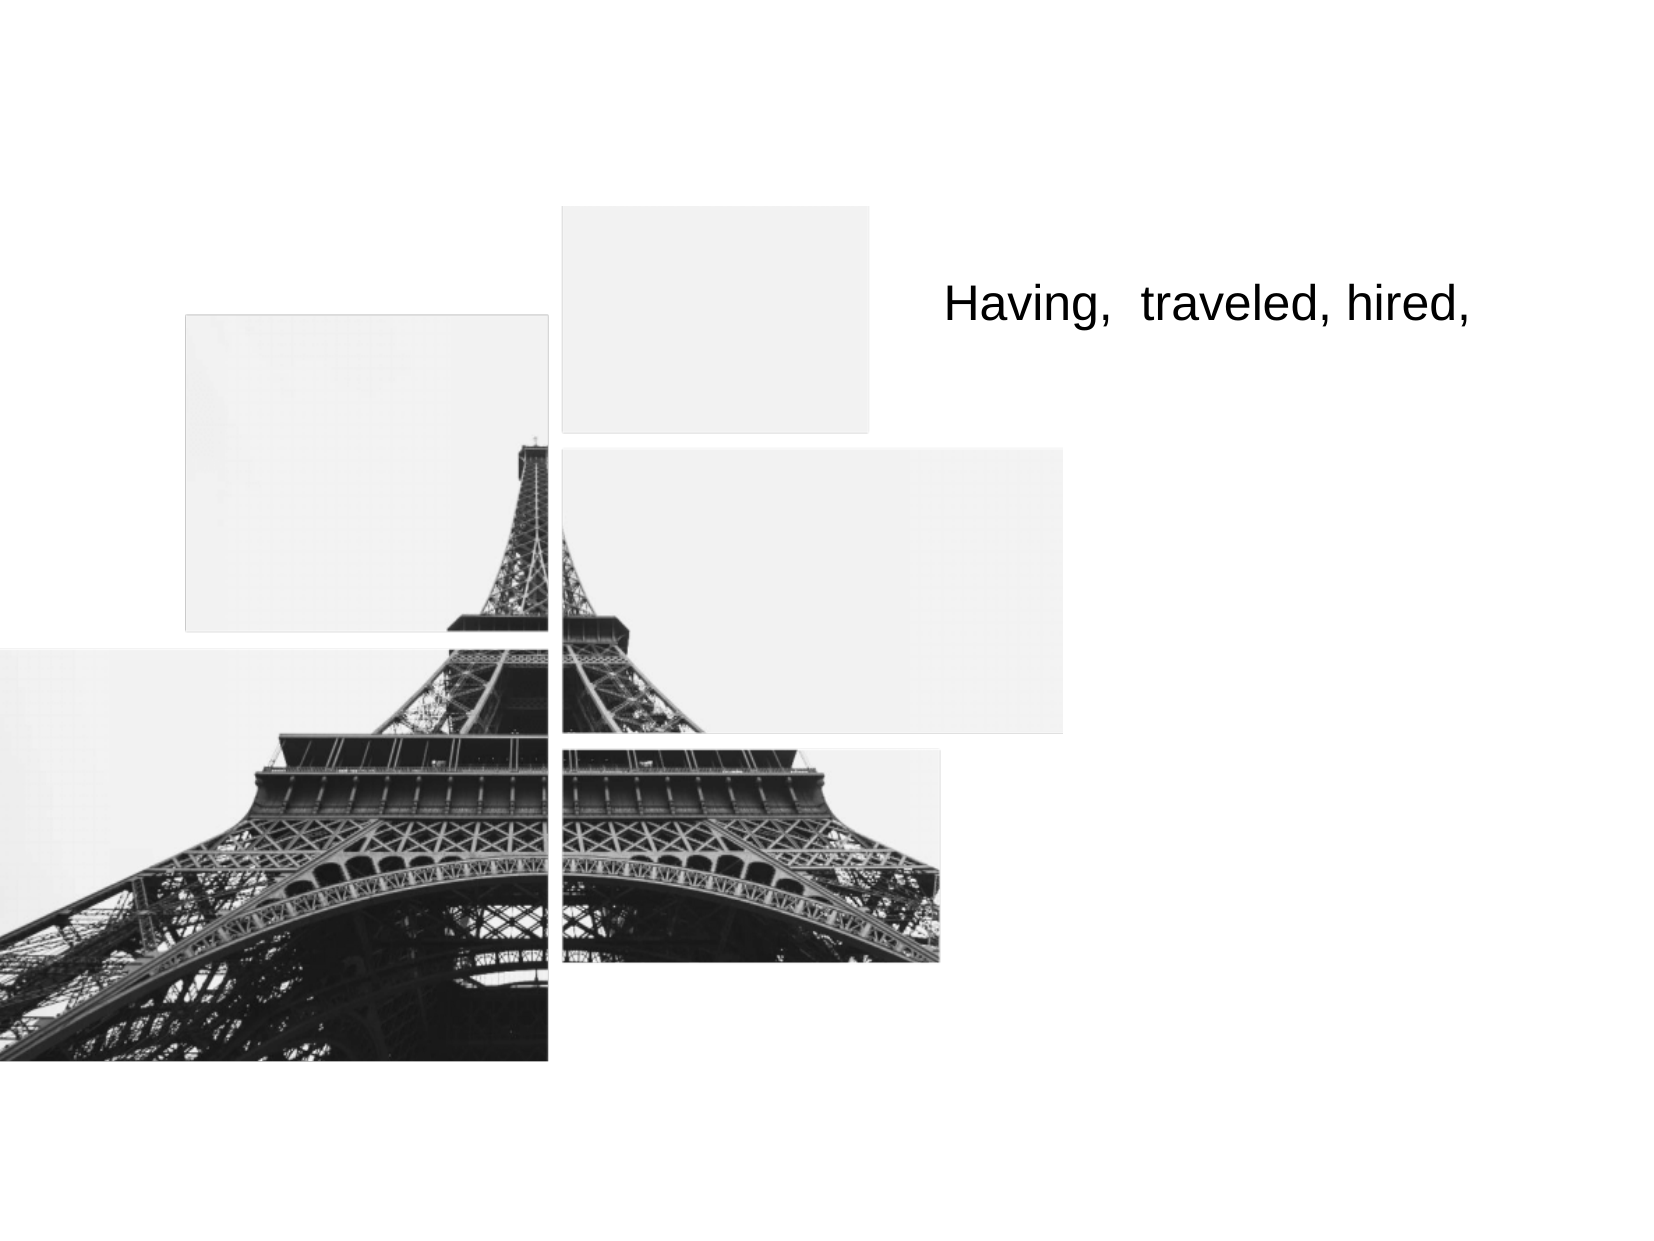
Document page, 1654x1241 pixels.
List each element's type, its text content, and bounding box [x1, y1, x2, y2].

picture [0, 206, 1063, 1063]
text_box Having, traveled, hired, [928, 267, 1506, 341]
